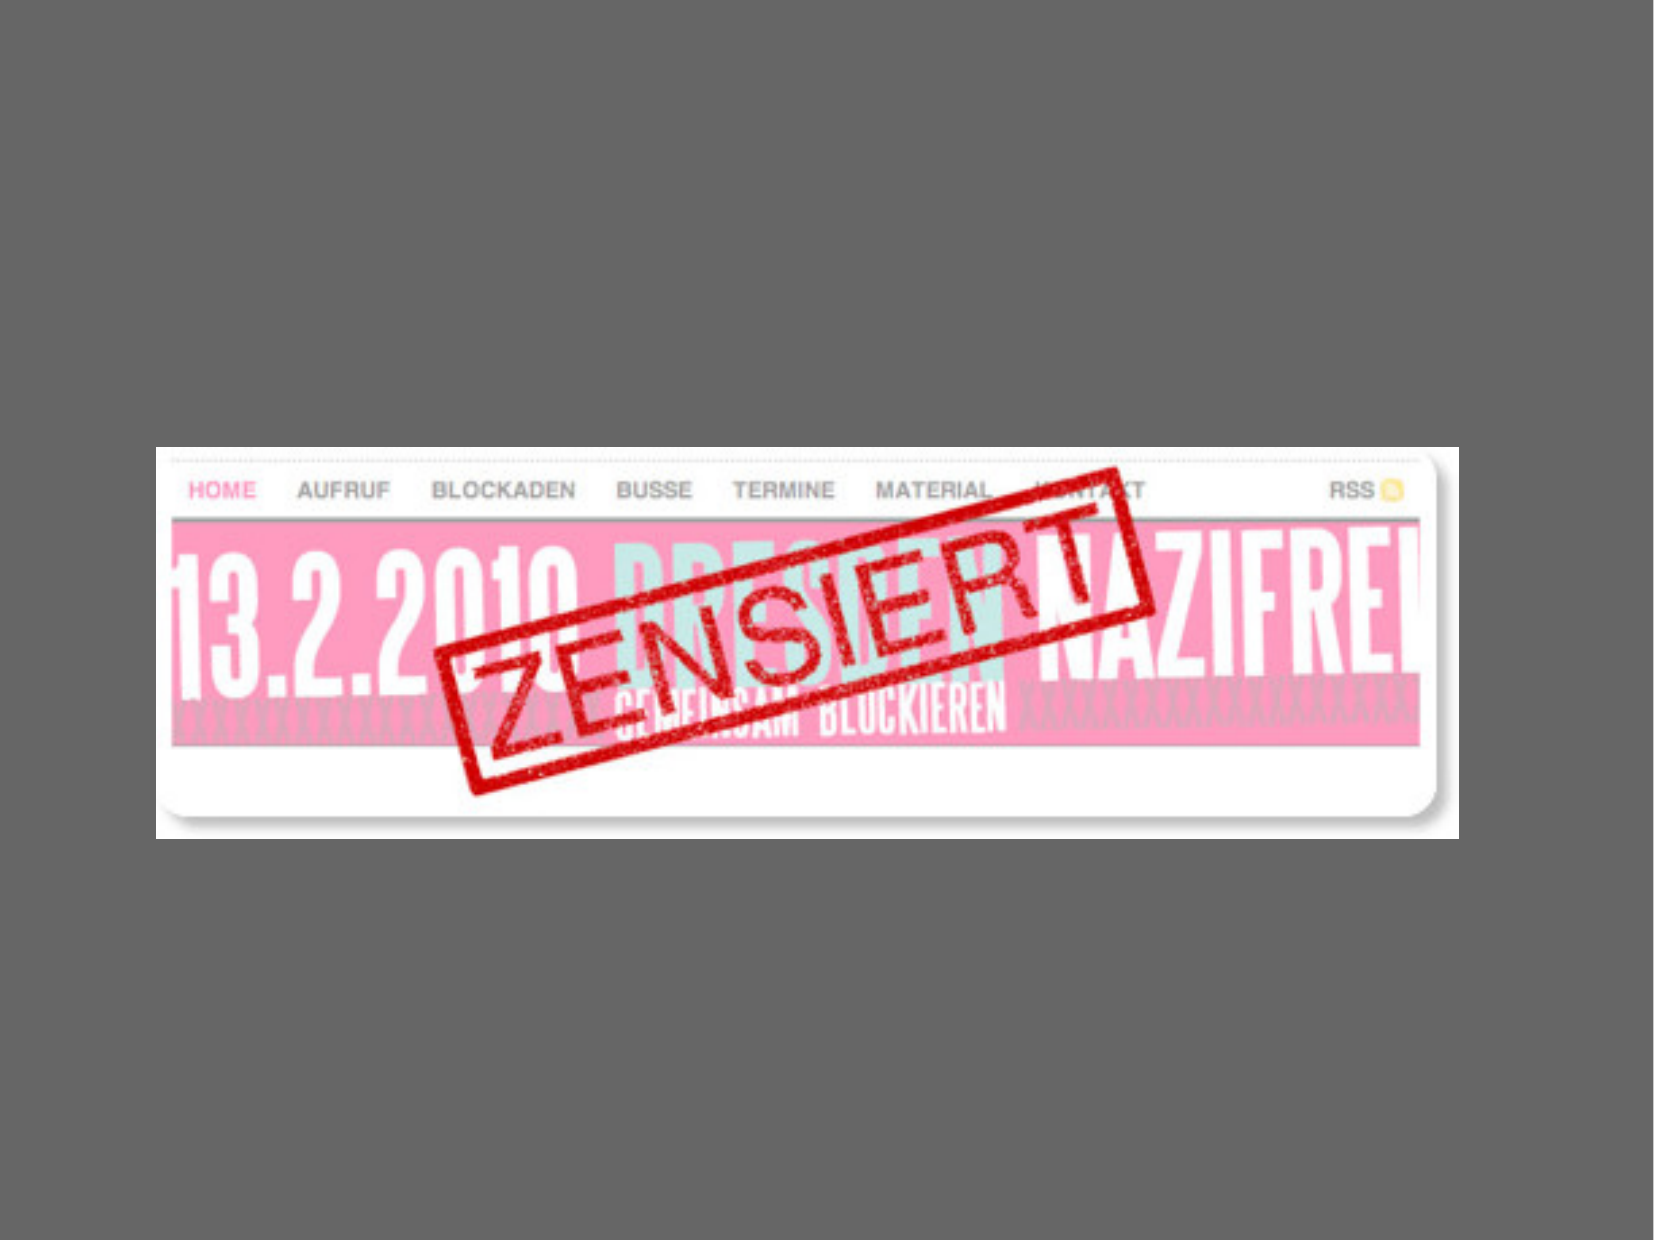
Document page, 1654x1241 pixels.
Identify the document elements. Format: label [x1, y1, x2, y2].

picture [156, 447, 1459, 839]
